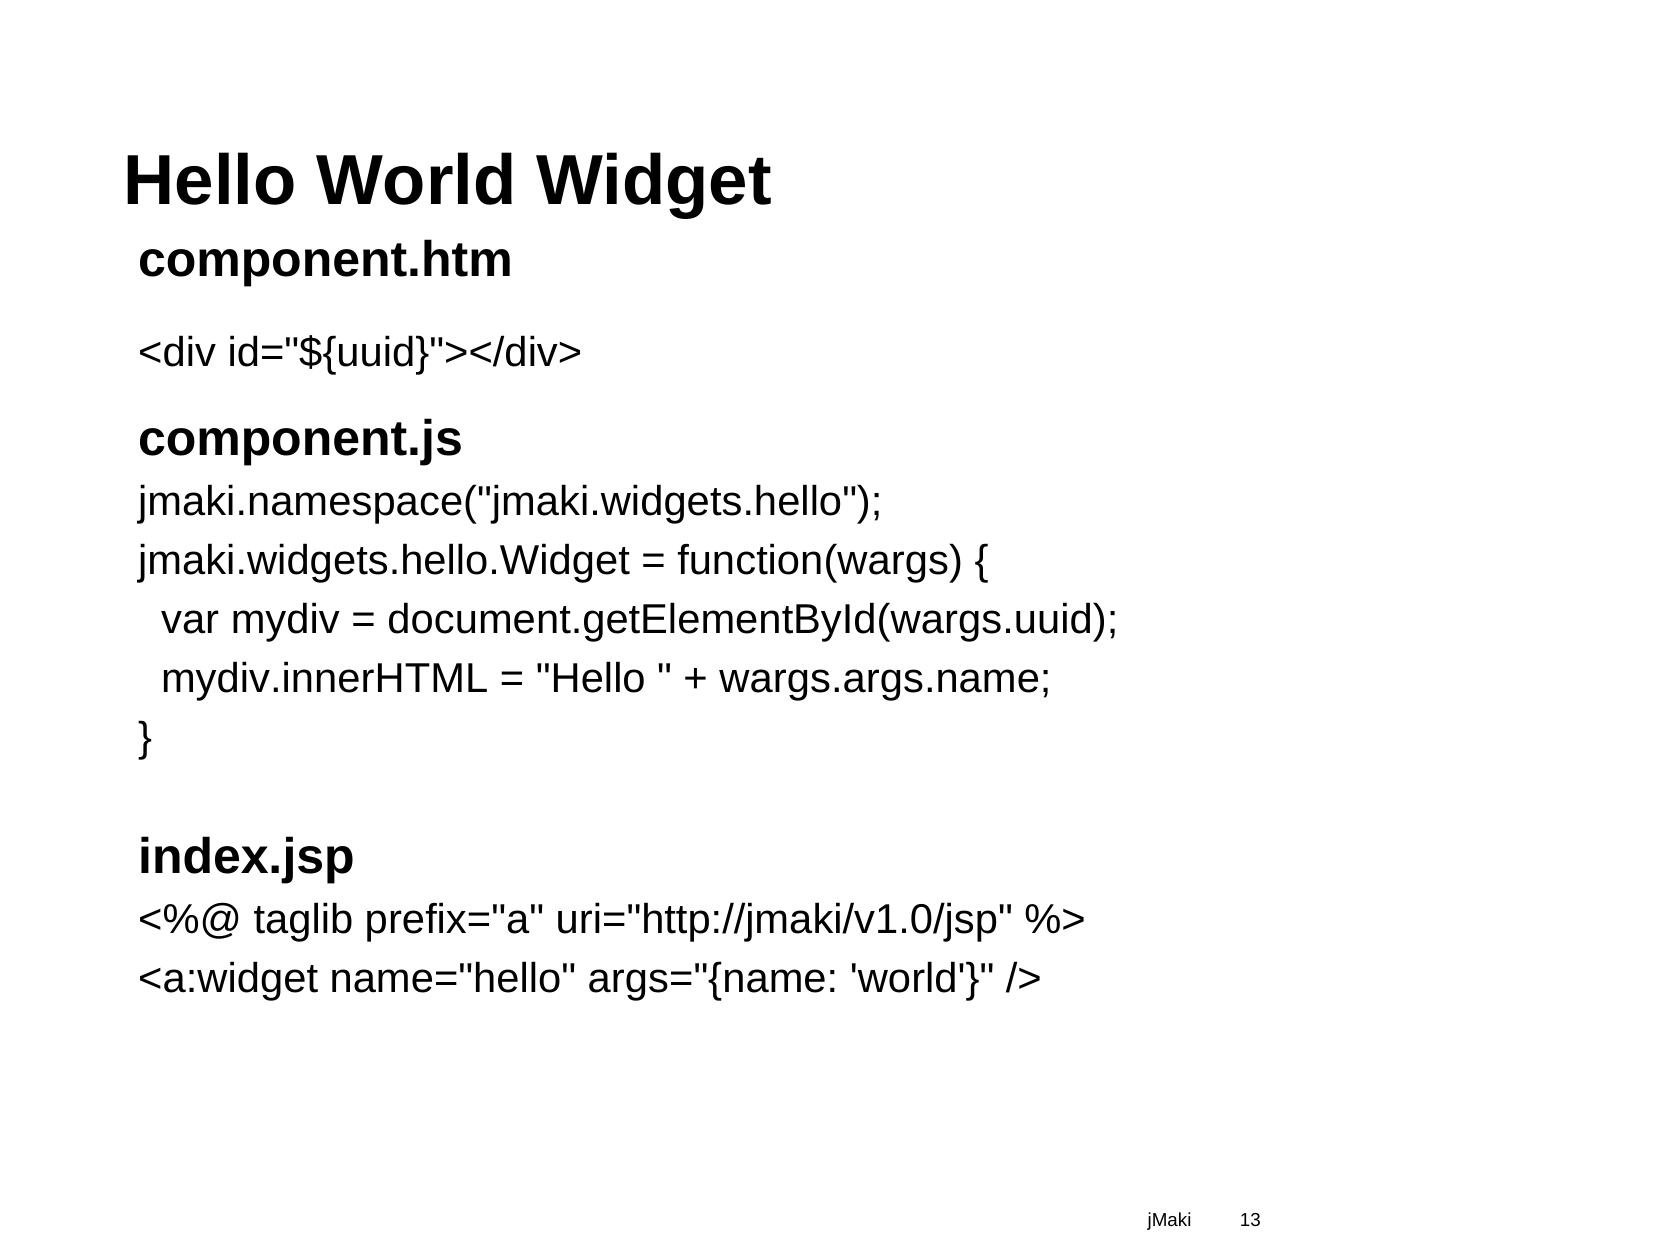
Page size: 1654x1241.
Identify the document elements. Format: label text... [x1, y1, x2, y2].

title Hello World Widget [124, 122, 1561, 298]
list component.htm <div id="${uuid}"></div> component.js jmaki.namespace("jmaki.widgets.hello"); jmaki.widgets.hello.Widget = function(wargs) { var mydiv = document.getElementById(wargs.uuid); mydiv.innerHTML = "Hello " + wargs.args.name; } index.jsp <%@ taglib prefix="a" uri="http://jmaki/v1.0/jsp" %> <a:widget name="hello" args="{name: 'world'}" /> [123, 226, 1623, 1239]
